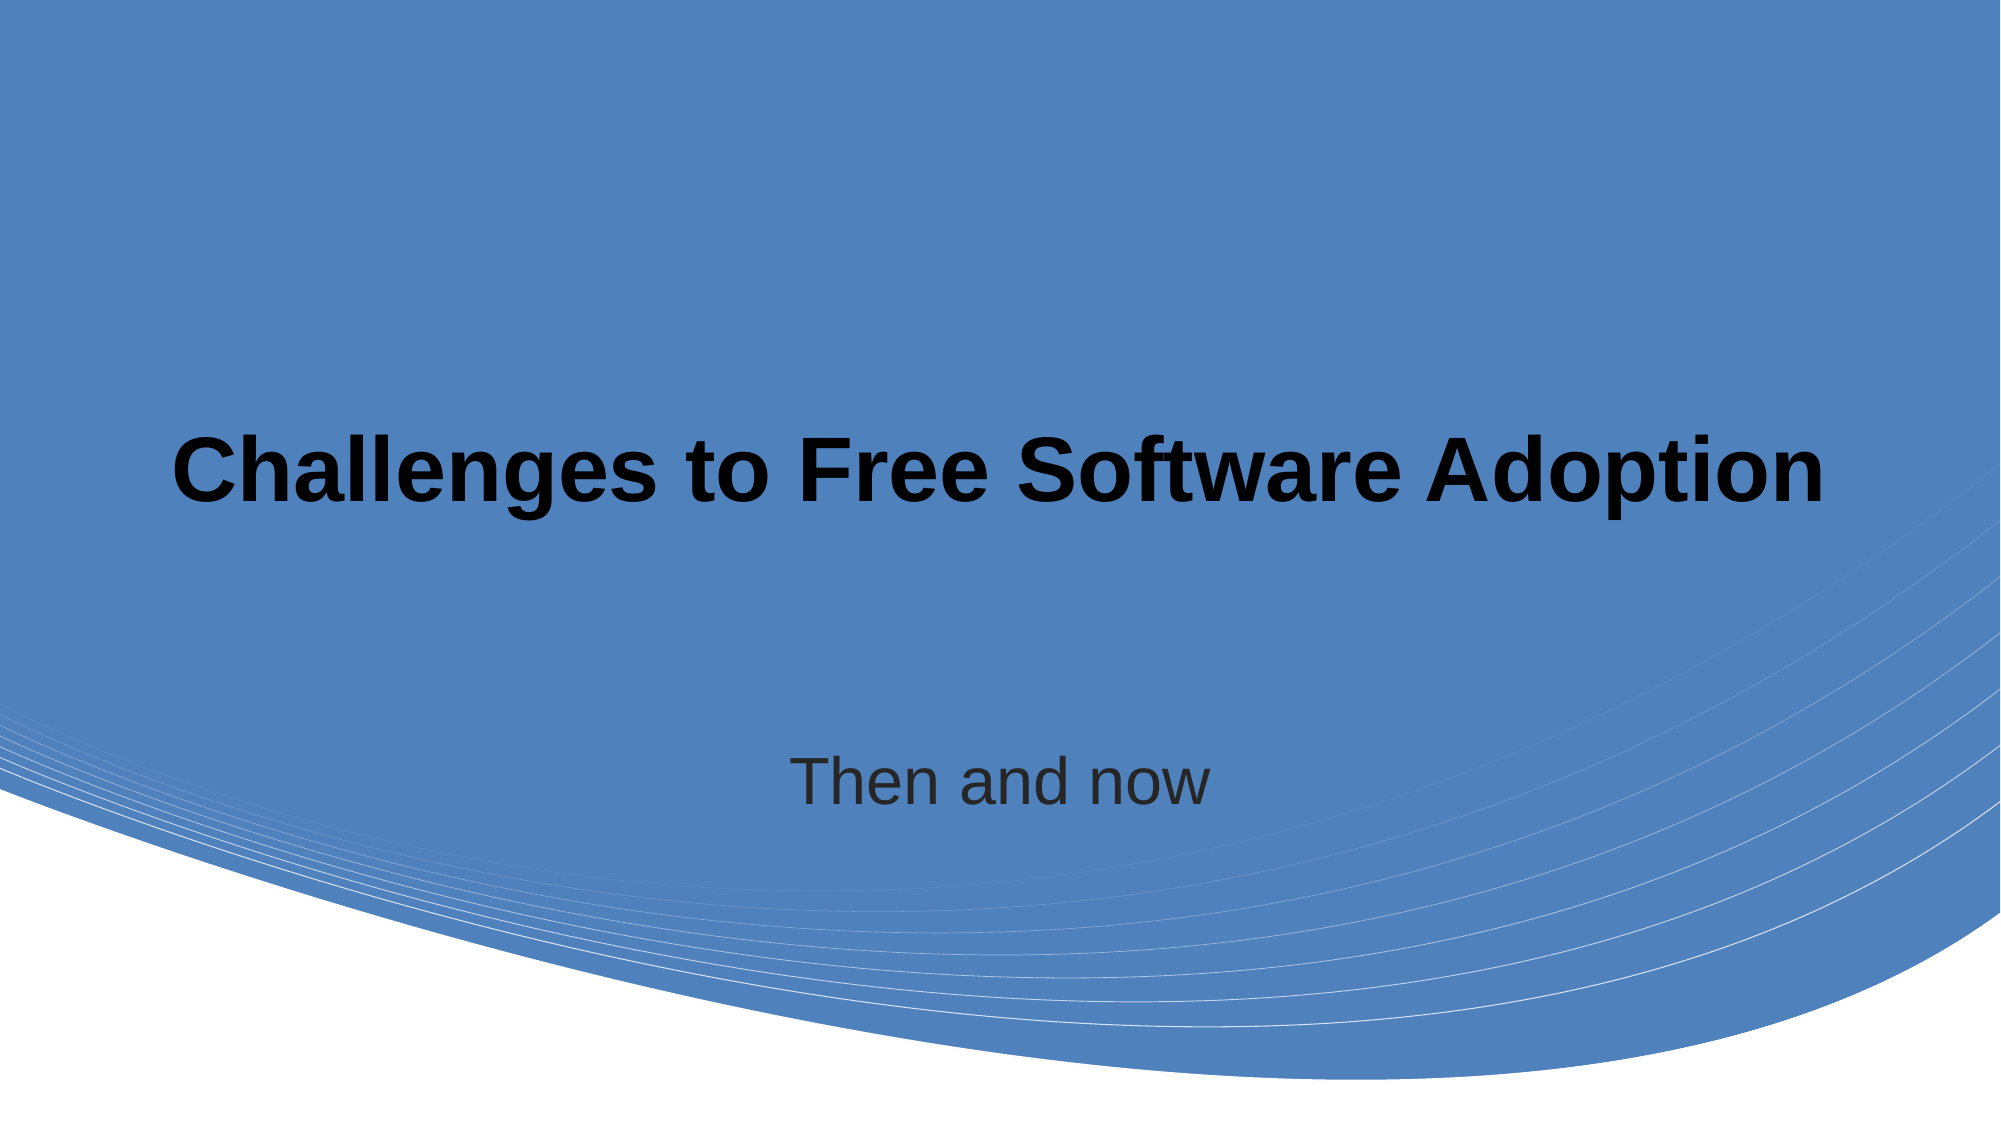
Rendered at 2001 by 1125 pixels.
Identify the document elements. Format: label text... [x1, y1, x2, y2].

subtitle Then and now [300, 637, 1701, 926]
title Challenges to Free Software Adoption [150, 349, 1851, 591]
